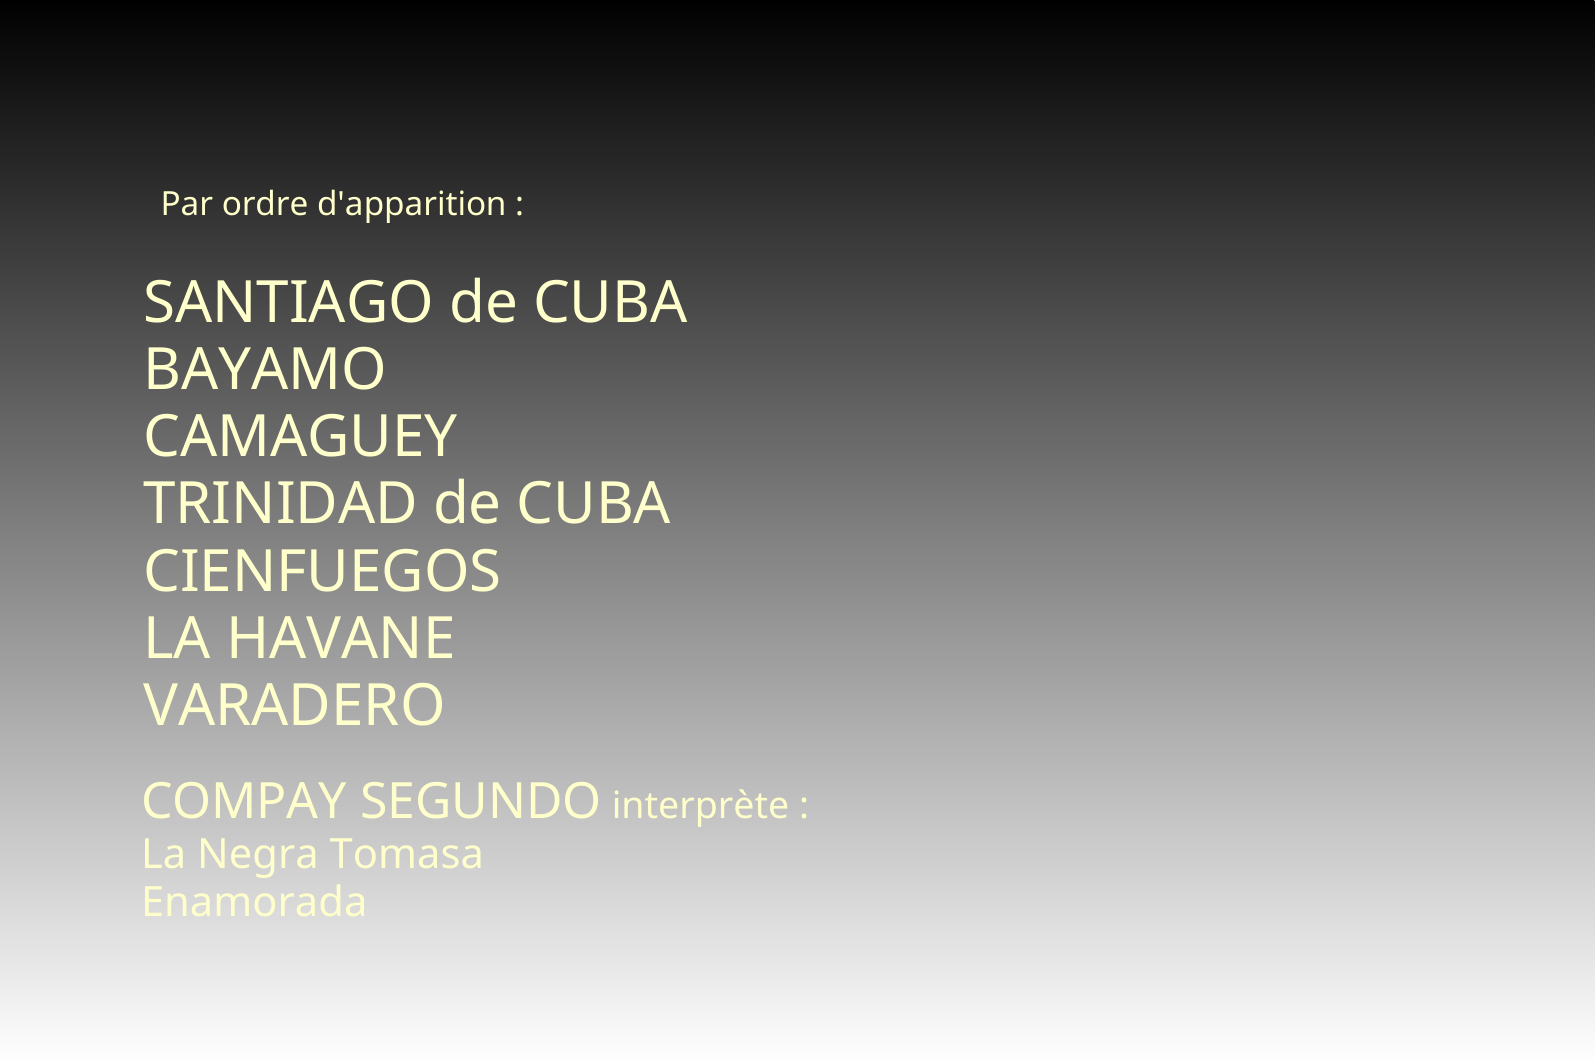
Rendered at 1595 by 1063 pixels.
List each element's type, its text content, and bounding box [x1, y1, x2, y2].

text_box Par ordre d'apparition : SANTIAGO de CUBA BAYAMO CAMAGUEY TRINIDAD de CUBA CIENFUEGOS LA HAVANE VARADERO [128, 143, 1159, 1010]
text_box COMPAY SEGUNDO interprète : La Negra Tomasa Enamorada [126, 762, 652, 975]
